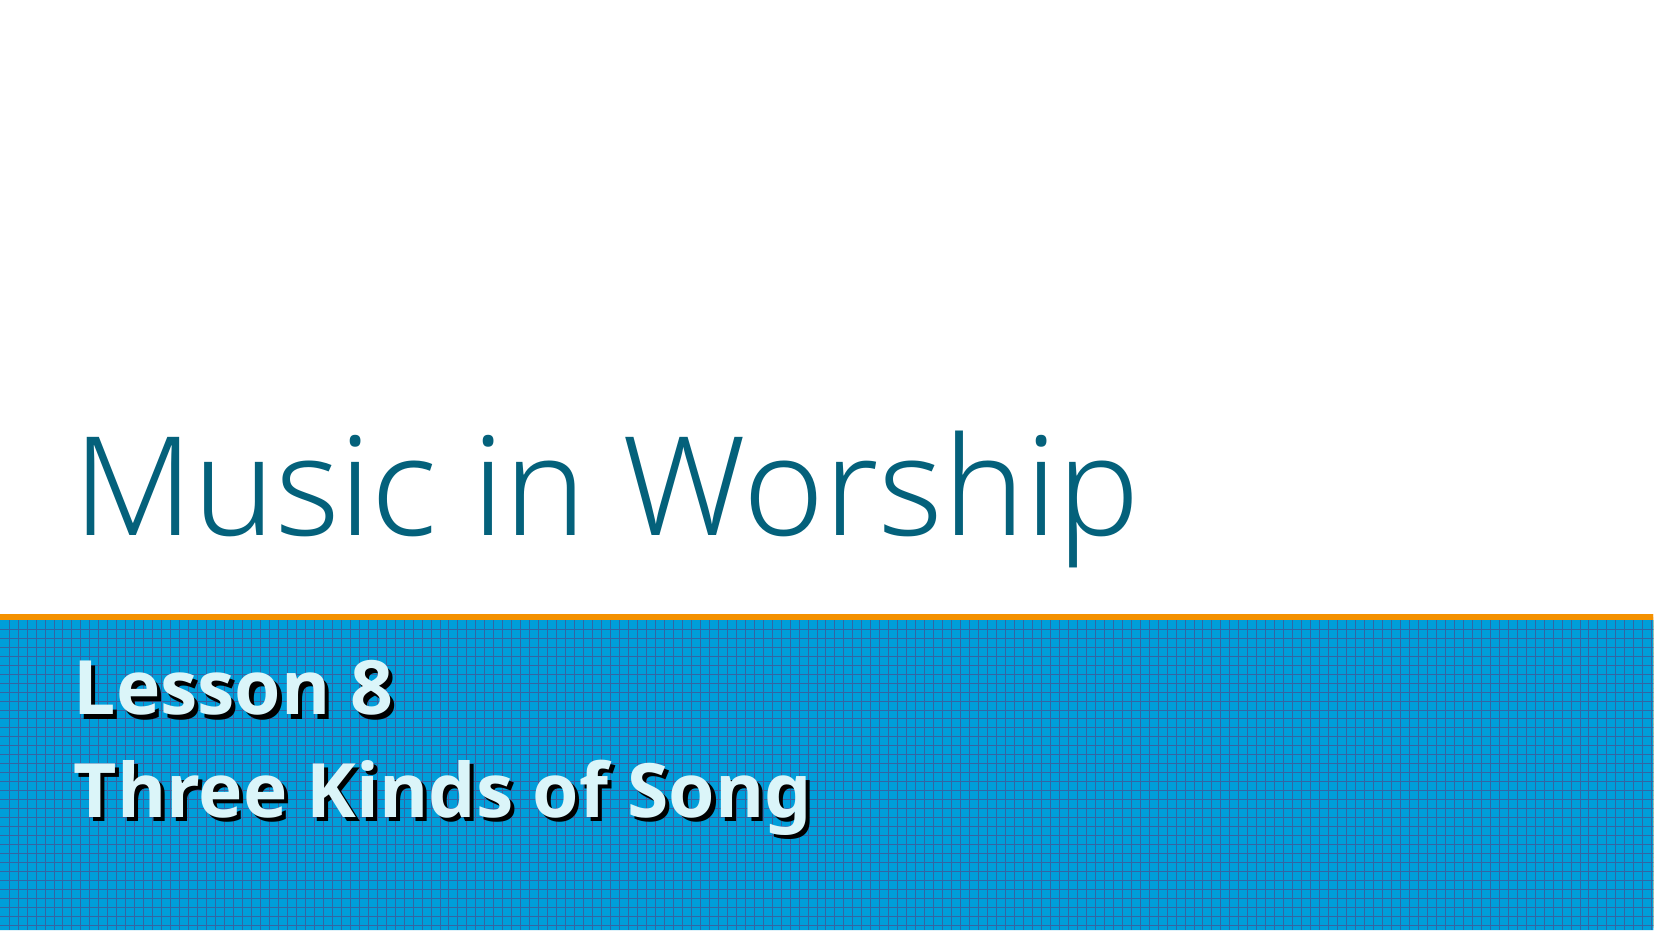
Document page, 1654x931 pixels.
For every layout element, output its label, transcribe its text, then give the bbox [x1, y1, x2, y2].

subtitle Lesson 8 Three Kinds of Song [73, 634, 1551, 840]
title Music in Worship [73, 44, 1551, 576]
